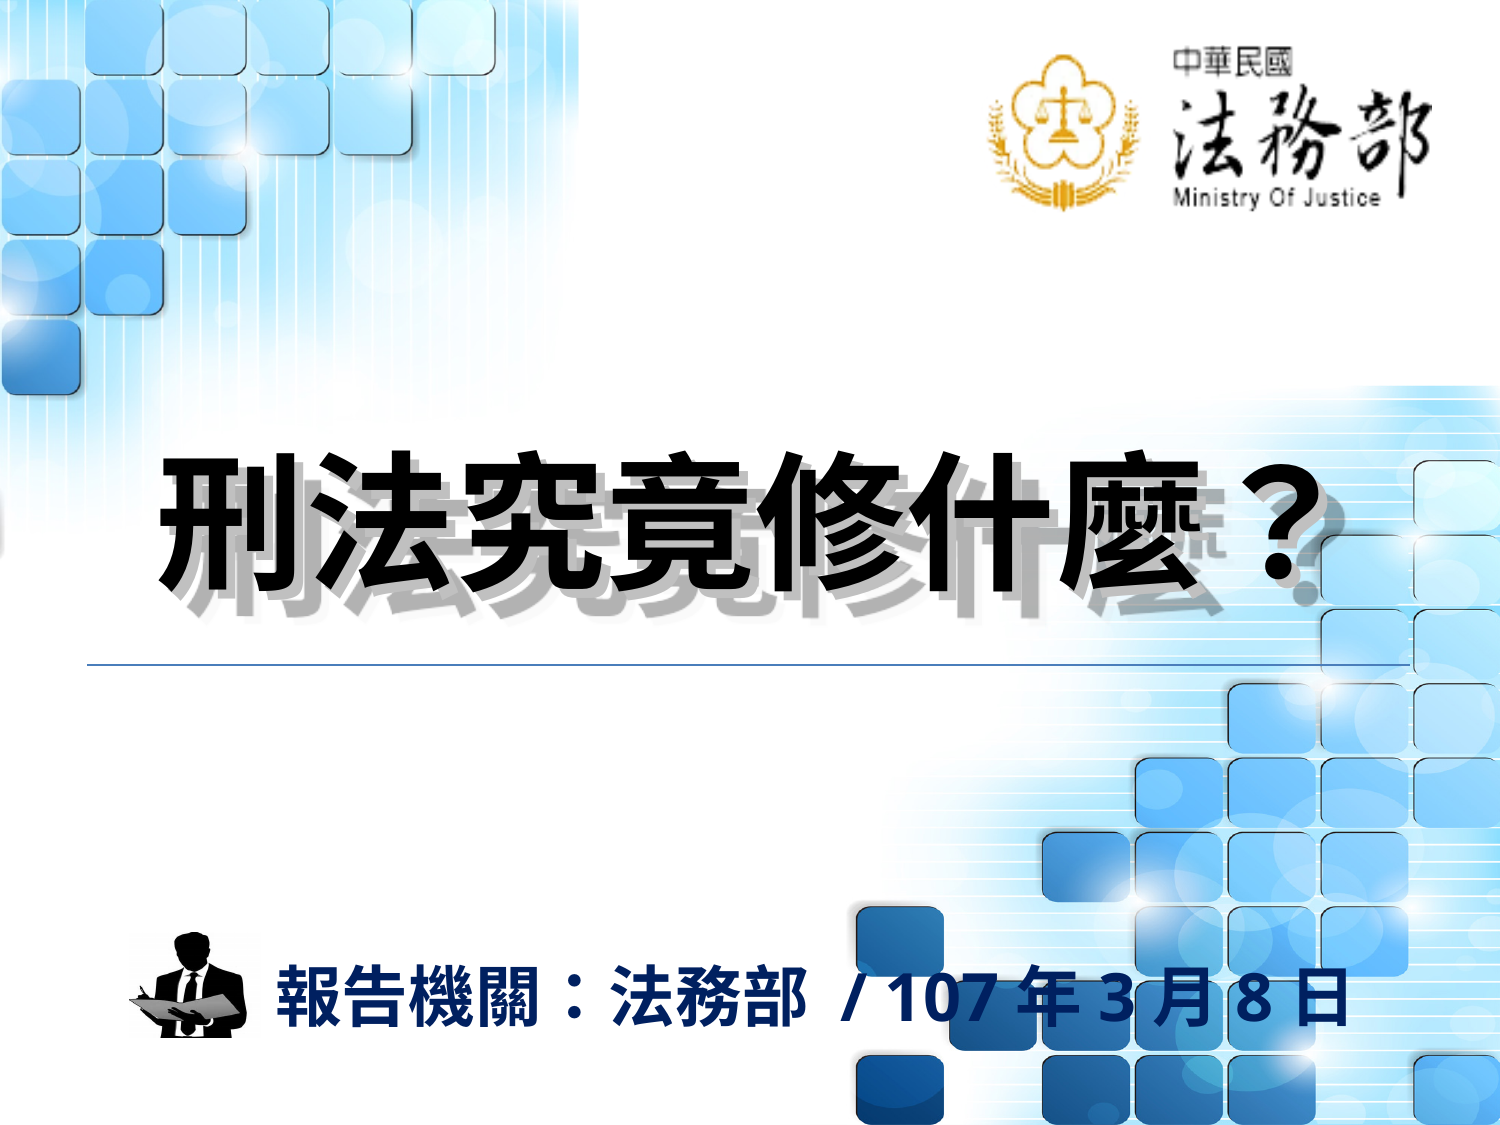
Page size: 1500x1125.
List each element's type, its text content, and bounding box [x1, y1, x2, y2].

text_box 報告機關：法務部 / 107年3月8日 [260, 947, 1500, 1042]
text_box 刑法究竟修什麼？ [141, 421, 1371, 616]
picture [129, 932, 261, 1038]
